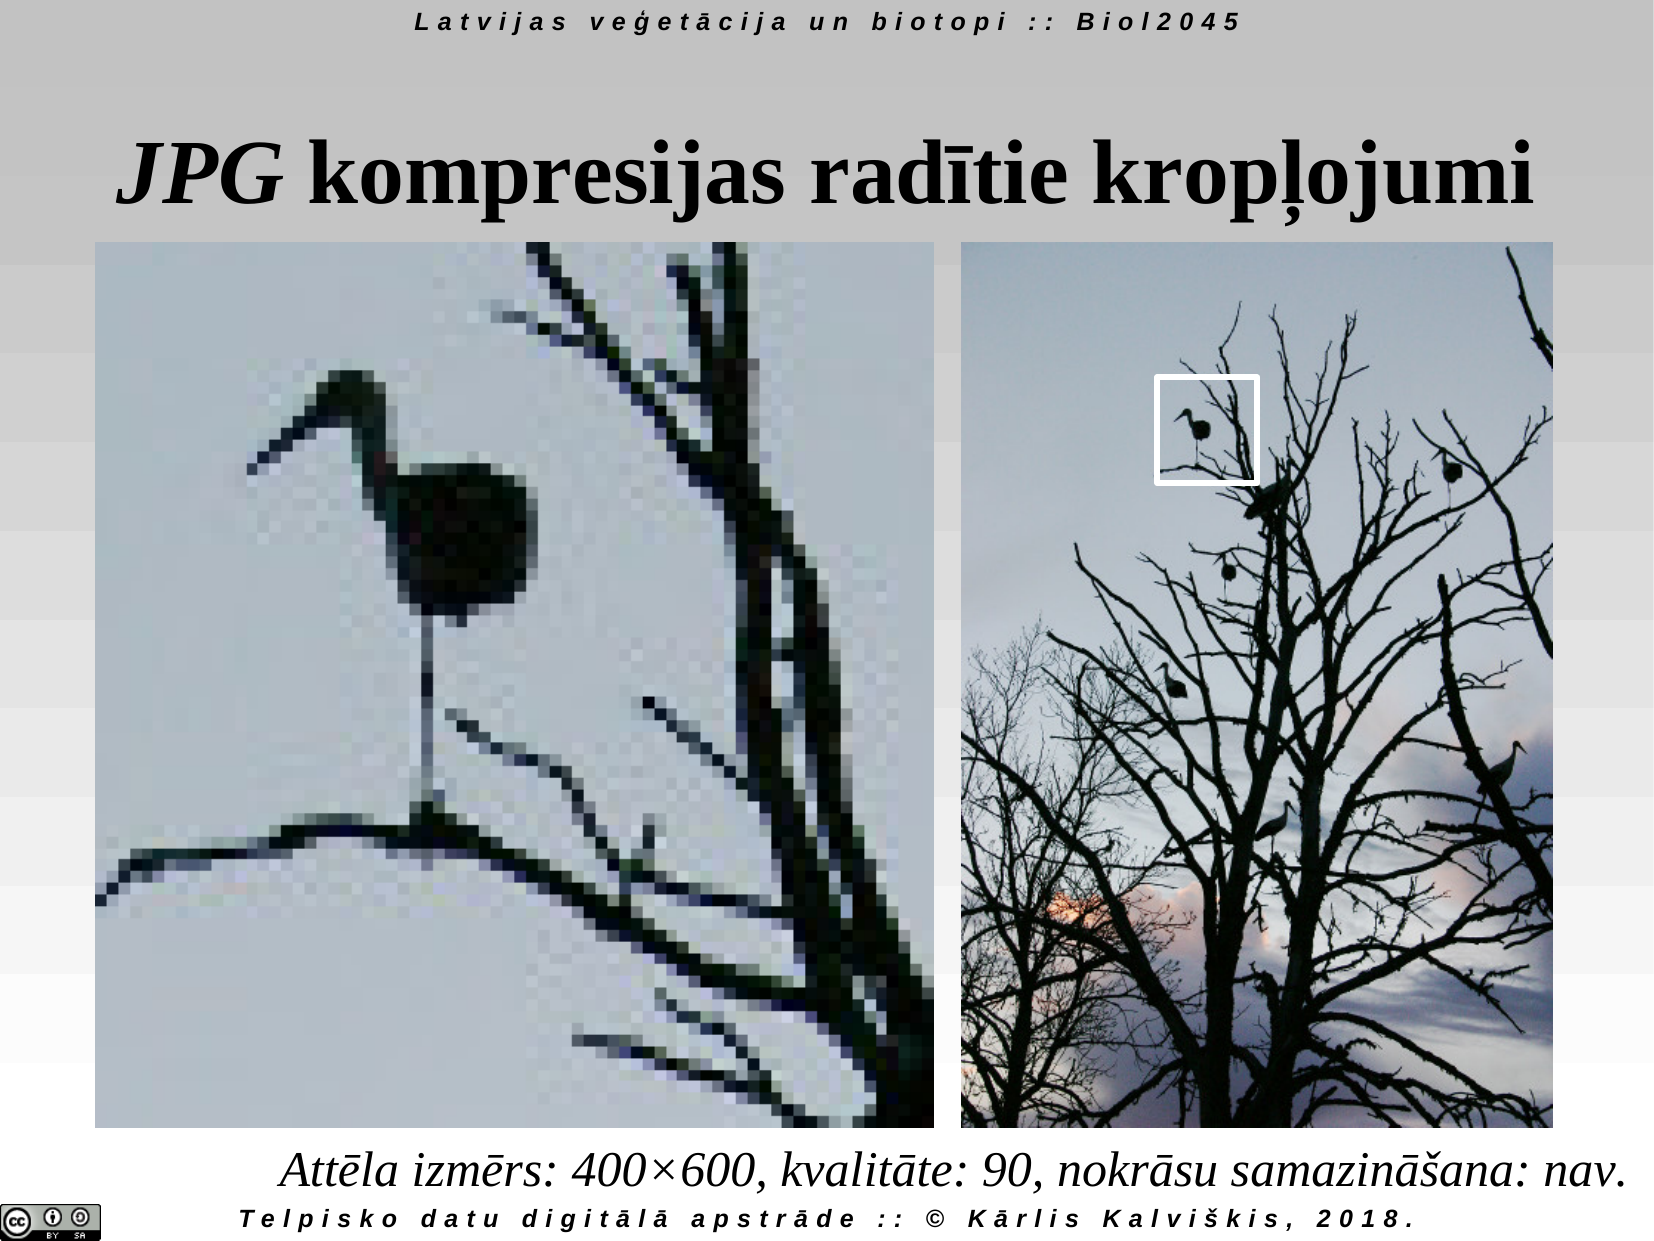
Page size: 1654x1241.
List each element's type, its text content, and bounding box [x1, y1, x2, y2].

picture [0, 0, 1654, 1241]
text_box Attēla izmērs: 400×600, kvalitāte: 90, nokrāsu samazināšana: nav. [279, 1141, 1629, 1198]
title JPG kompresijas radītie kropļojumi [29, 49, 1625, 296]
